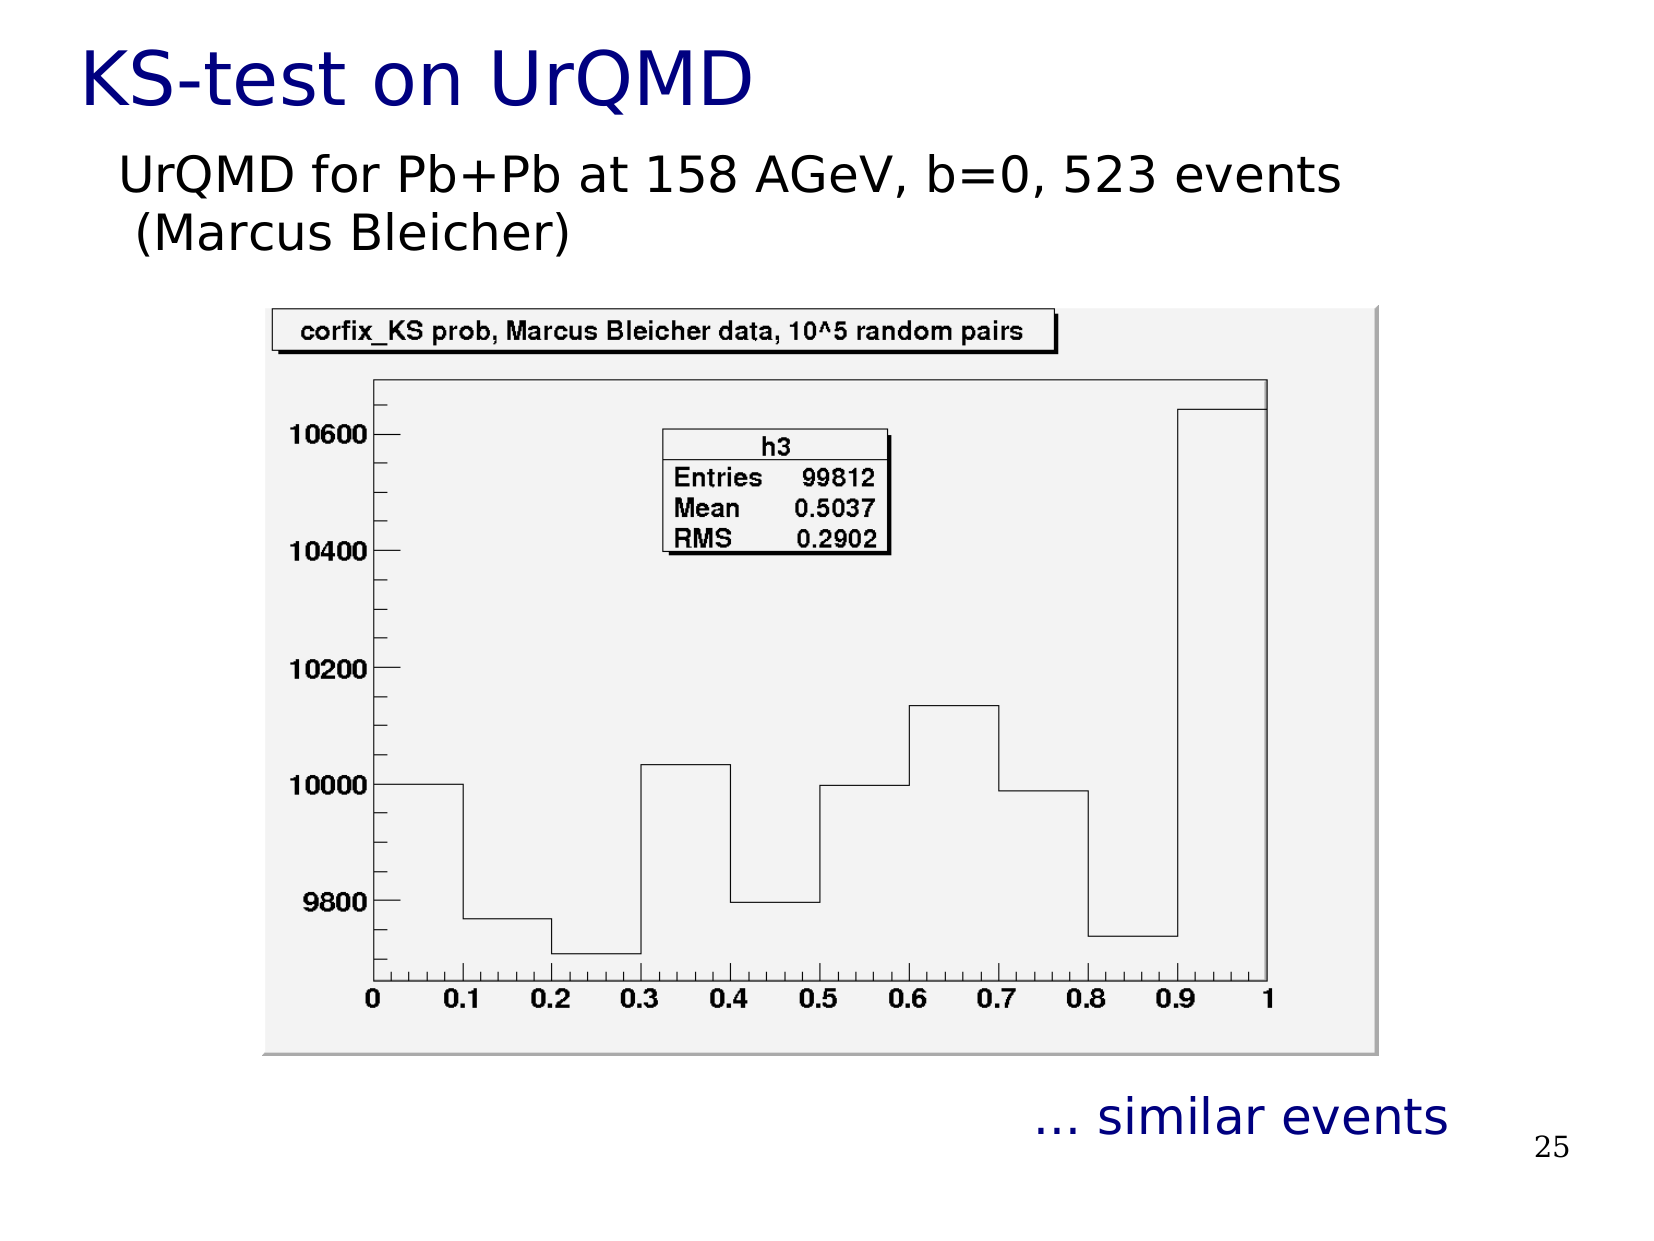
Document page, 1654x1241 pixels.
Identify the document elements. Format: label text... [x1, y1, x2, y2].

picture [262, 305, 1379, 1056]
subtitle UrQMD for Pb+Pb at 158 AGeV, b=0, 523 events (Marcus Bleicher) [82, 145, 1571, 263]
text_box ... similar events [1018, 1080, 1465, 1154]
title KS-test on UrQMD [79, 0, 1568, 183]
